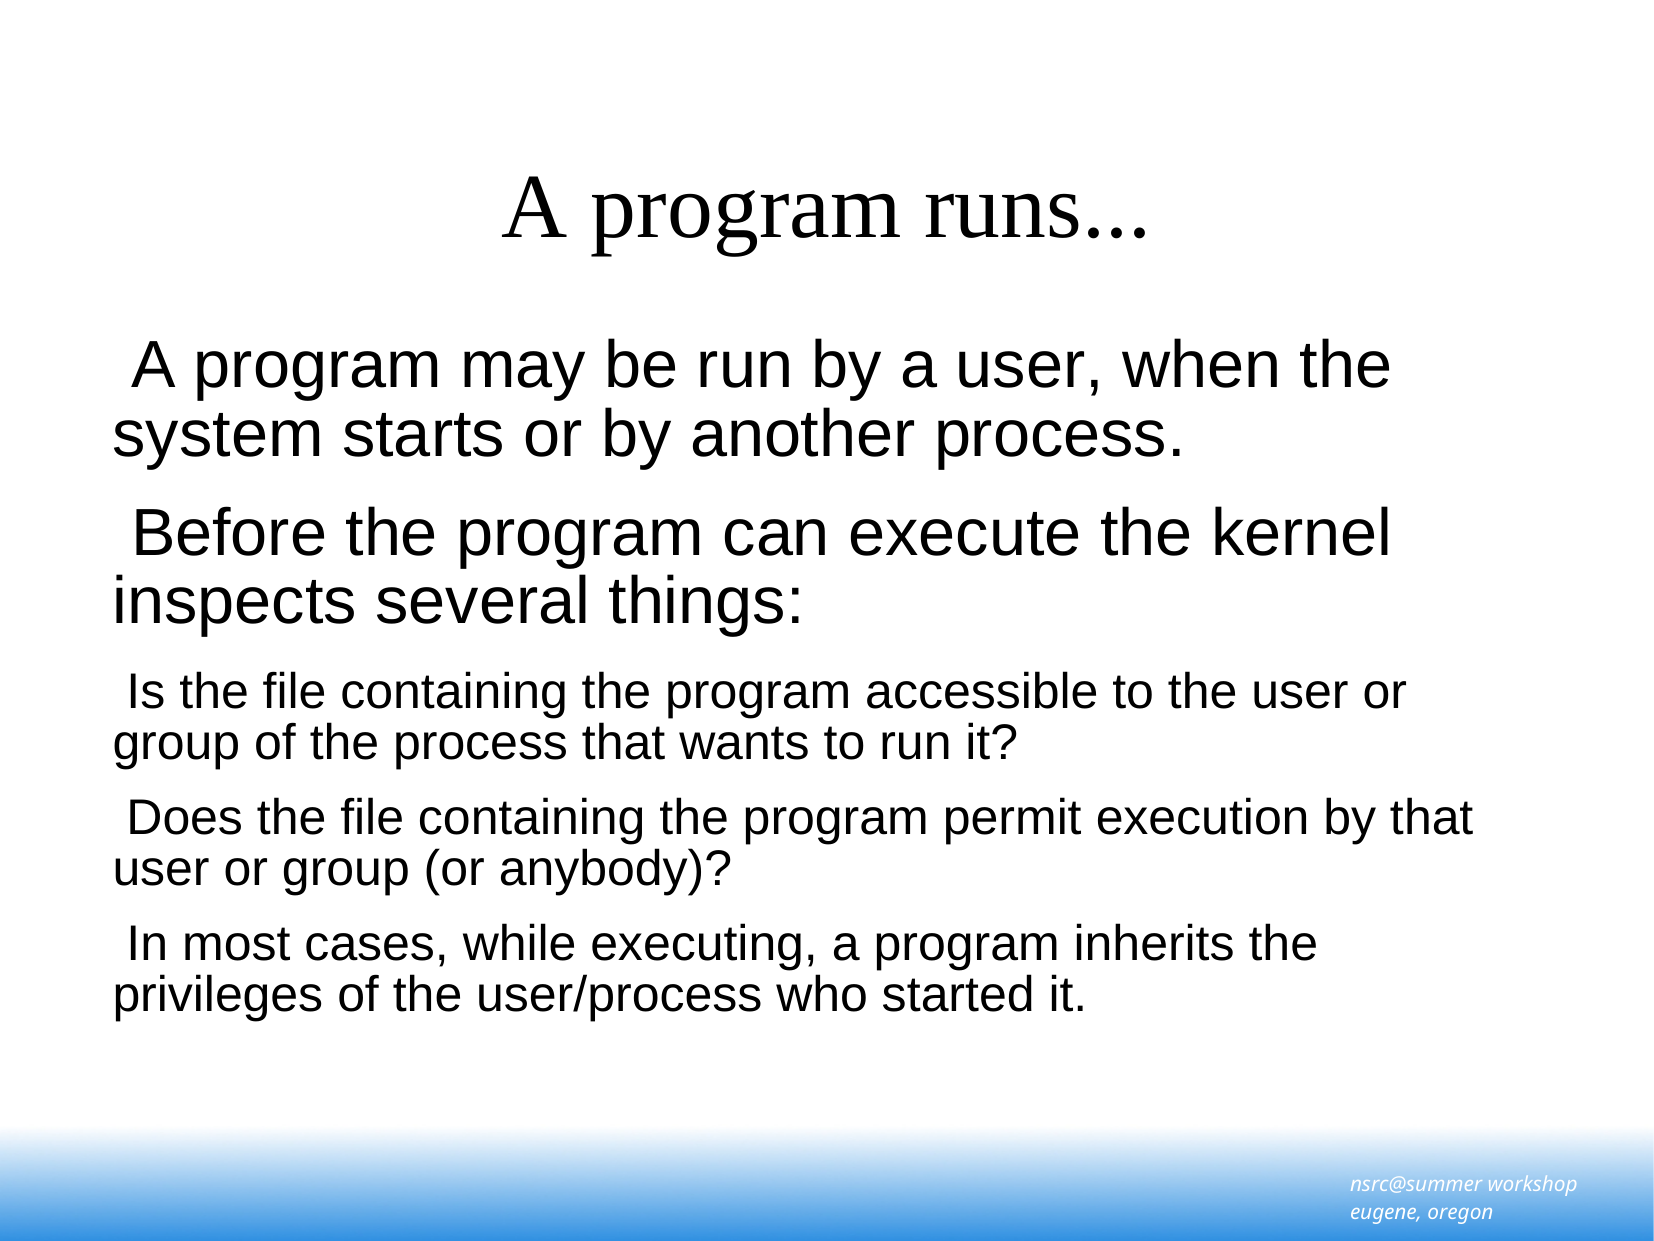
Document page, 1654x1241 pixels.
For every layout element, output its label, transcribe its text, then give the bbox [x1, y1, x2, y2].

list A program may be run by a user, when the system starts or by another process. Before the program can execute the kernel inspects several things: Is the file containing the program accessible to the user or group of the process that wants to run it? Does the file containing the program permit execution by that user or group (or anybody)? In most cases, while executing, a program inherits the privileges of the user/process who started it. [112, 332, 1534, 1115]
title A program runs... [121, 102, 1534, 310]
picture [0, 1124, 1654, 1241]
